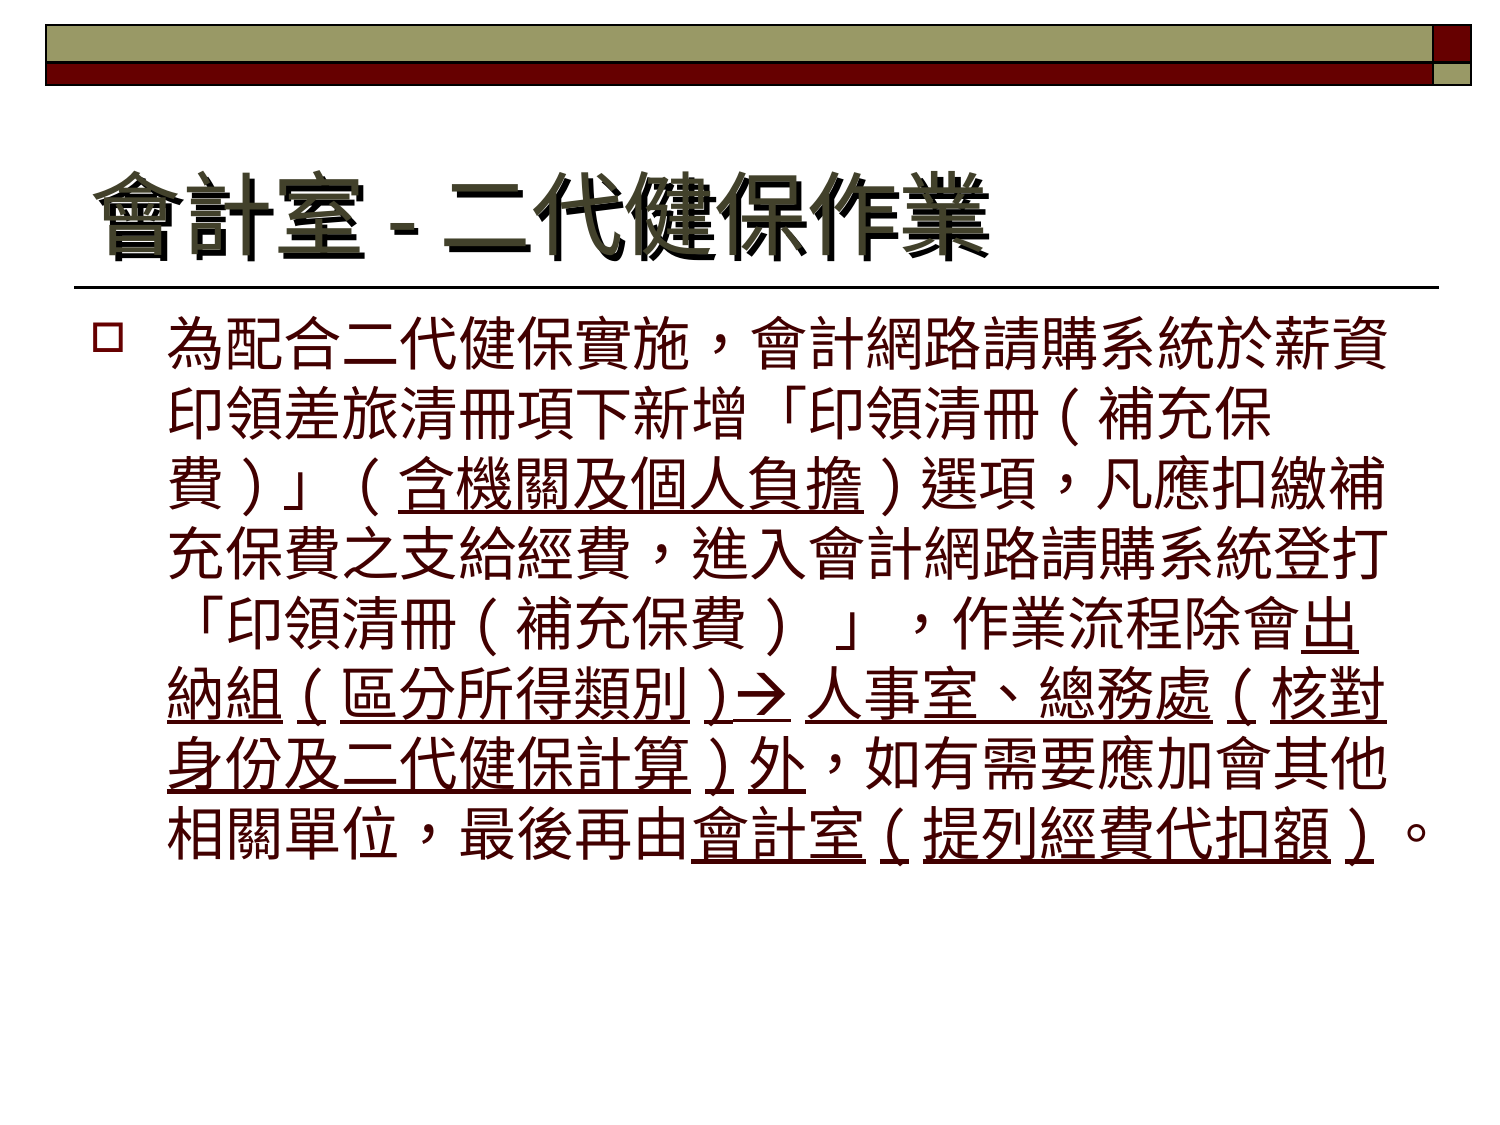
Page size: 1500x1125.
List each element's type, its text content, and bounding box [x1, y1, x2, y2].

title 會計室-二代健保作業 [75, 87, 1426, 275]
list 為配合二代健保實施，會計網路請購系統於薪資印領差旅清冊項下新增「印領清冊(補充保費)」(含機關及個人負擔)選項，凡應扣繳補充保費之支給經費，進入會計網路請購系統登打「印領清冊(補充保費) 」，作業流程除會出納組(區分所得類別)人事室、總務處(核對身份及二代健保計算)外，如有需要應加會其他相關單位，最後再由會計室(提列經費代扣額)。 [75, 299, 1426, 1006]
